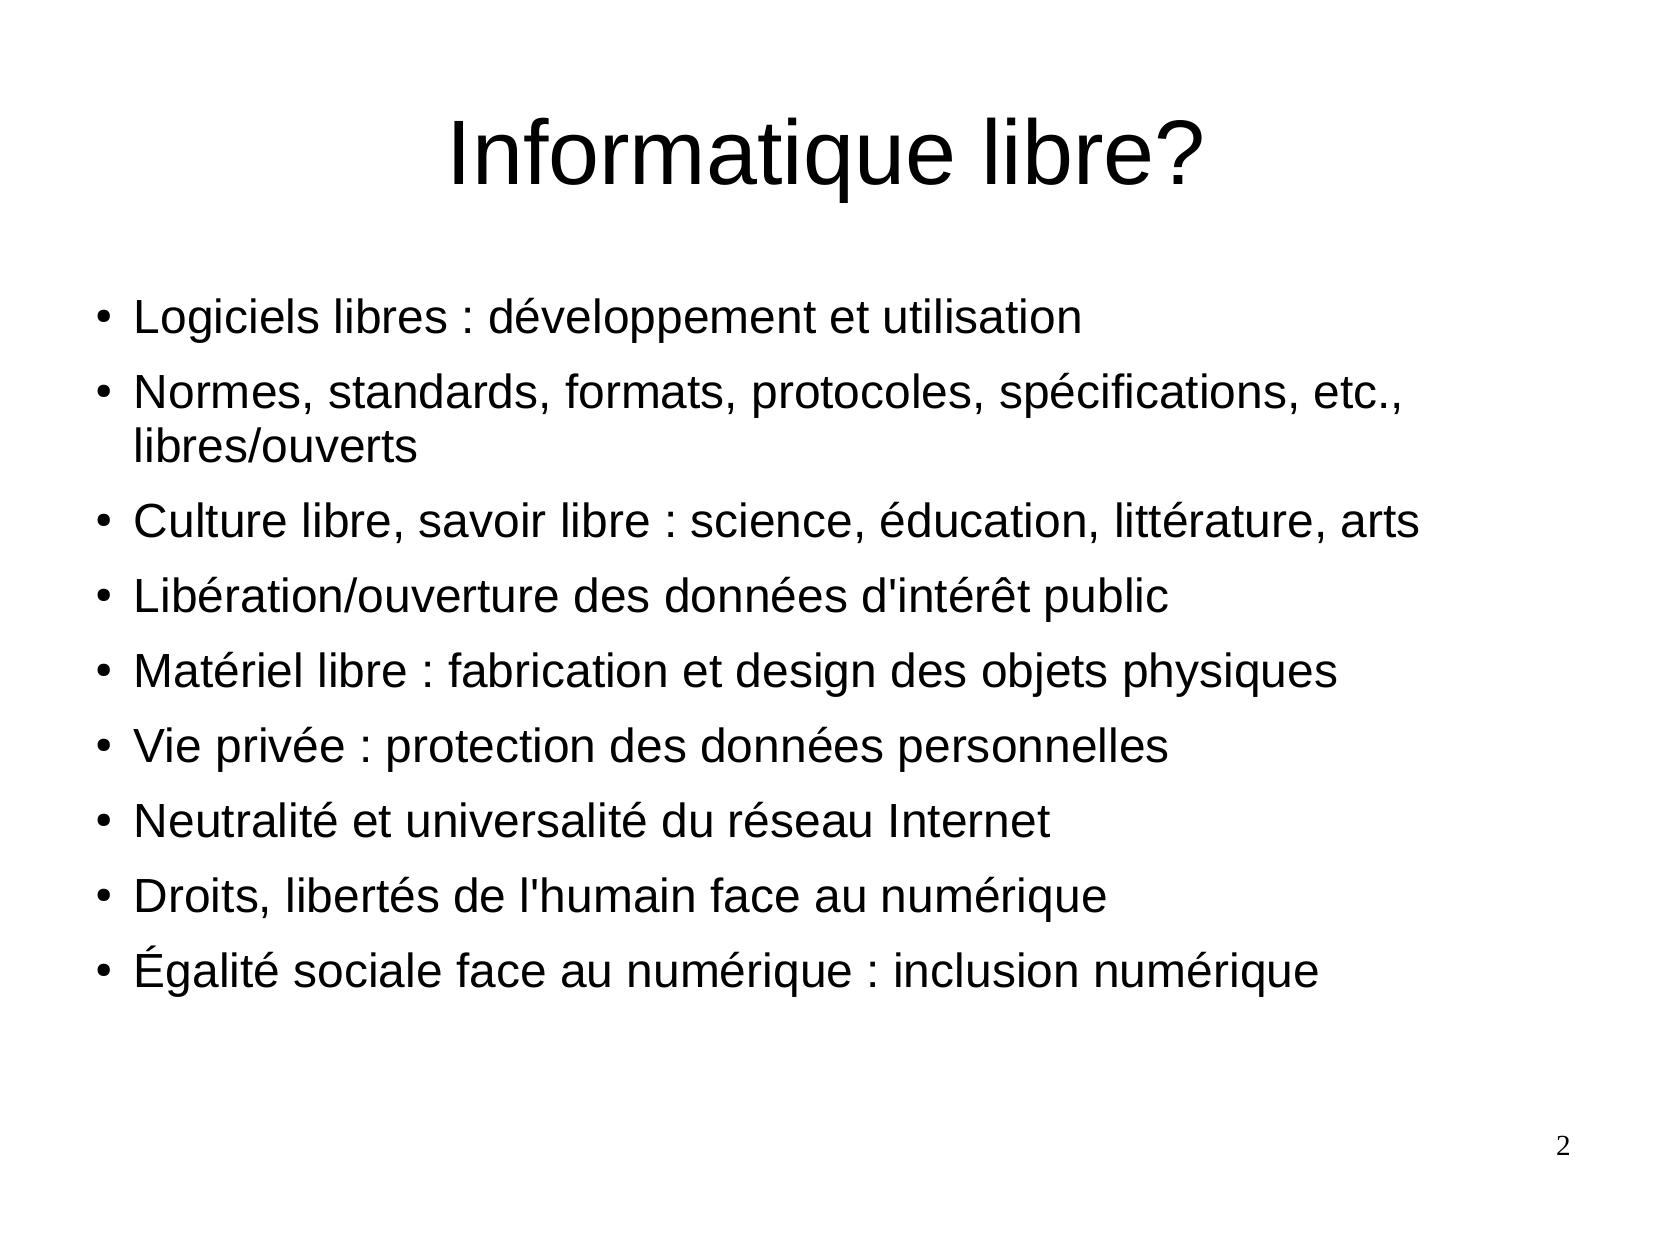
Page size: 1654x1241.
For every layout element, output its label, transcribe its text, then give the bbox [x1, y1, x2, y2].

title Informatique libre? [82, 49, 1571, 257]
list Logiciels libres : développement et utilisation Normes, standards, formats, protocoles, spécifications, etc., libres/ouverts Culture libre, savoir libre : science, éducation, littérature, arts Libération/ouverture des données d'intérêt public Matériel libre : fabrication et design des objets physiques Vie privée : protection des données personnelles Neutralité et universalité du réseau Internet Droits, libertés de l'humain face au numérique Égalité sociale face au numérique : inclusion numérique [82, 290, 1538, 1010]
